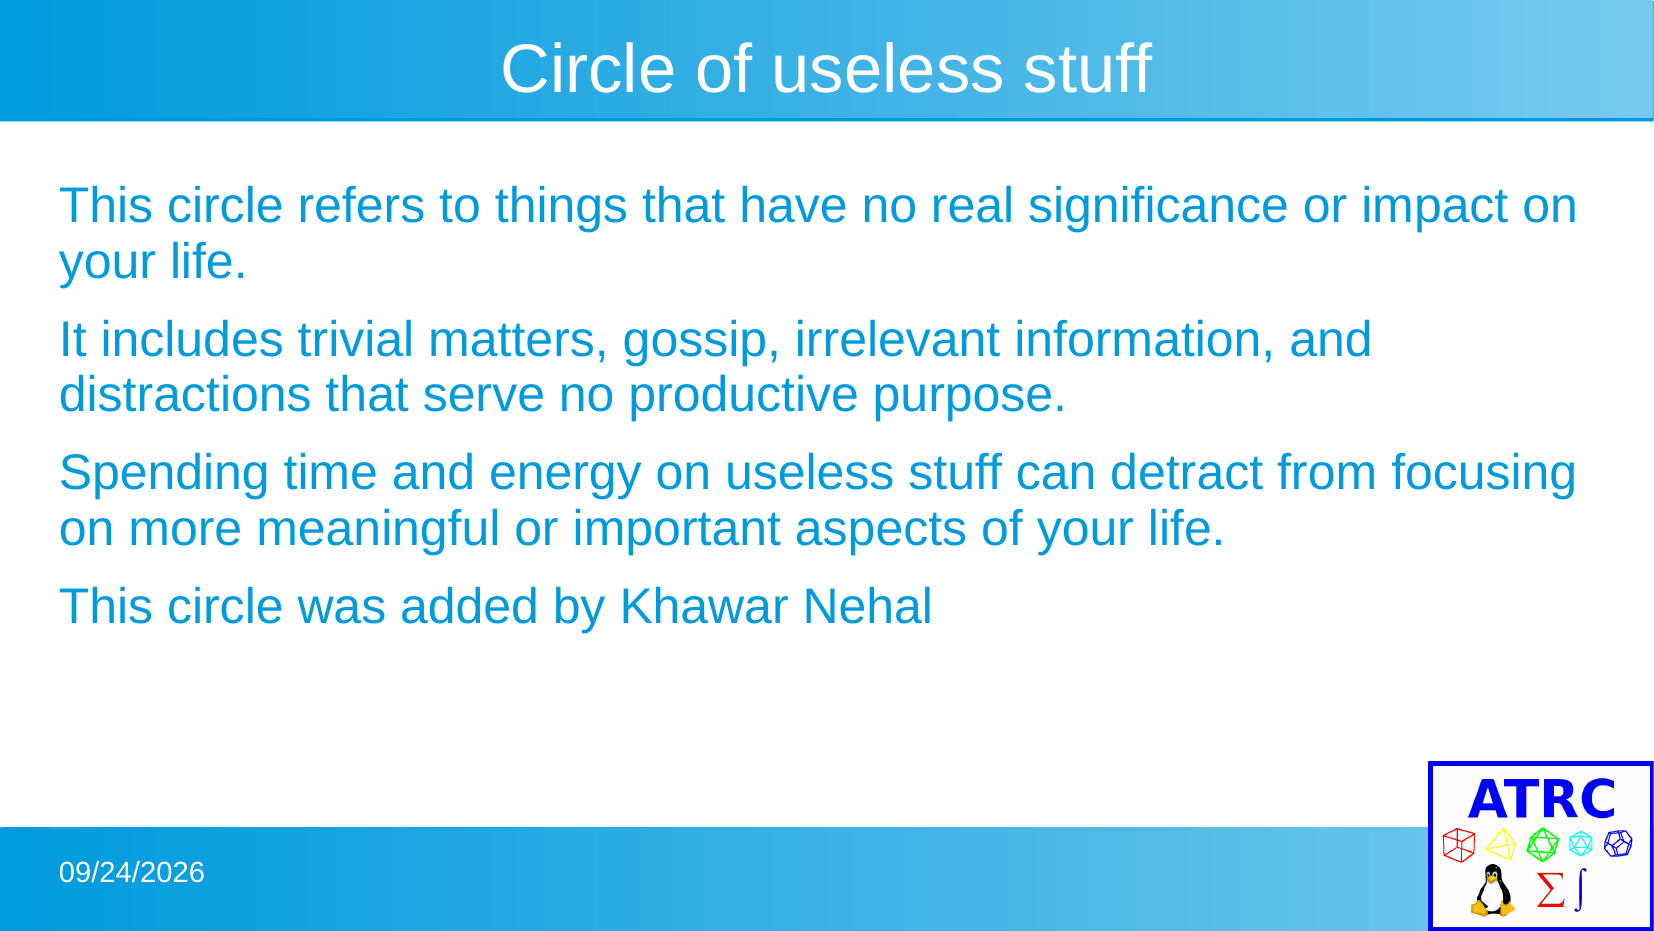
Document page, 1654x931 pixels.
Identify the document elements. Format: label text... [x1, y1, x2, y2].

picture [1428, 761, 1654, 931]
list This circle refers to things that have no real significance or impact on your life. It includes trivial matters, gossip, irrelevant information, and distractions that serve no productive purpose. Spending time and energy on useless stuff can detract from focusing on more meaningful or important aspects of your life. This circle was added by Khawar Nehal [59, 177, 1595, 768]
title Circle of useless stuff [59, 29, 1595, 108]
